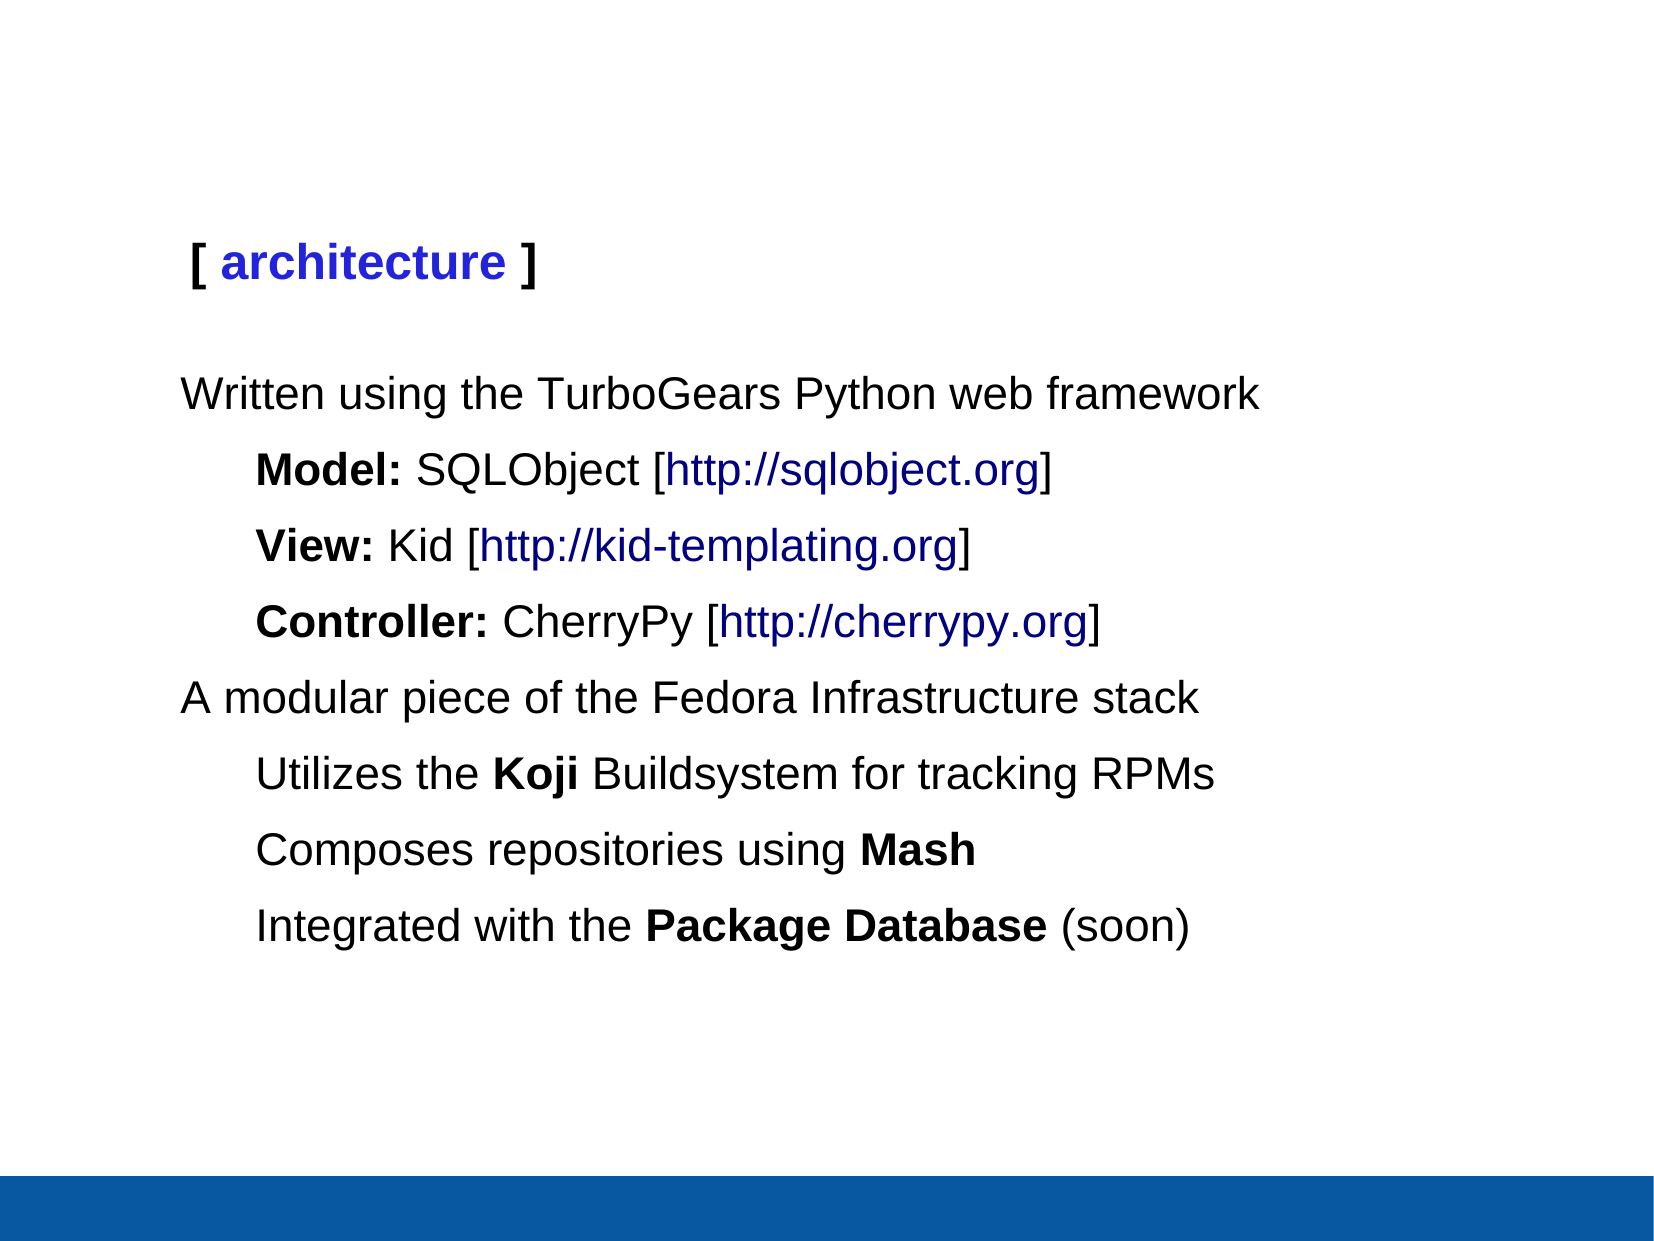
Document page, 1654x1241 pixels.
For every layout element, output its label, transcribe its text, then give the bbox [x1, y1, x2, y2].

picture [0, 1176, 1654, 1241]
text_box [ architecture ] [189, 234, 538, 290]
text_box Written using the TurboGears Python web framework Model: SQLObject [http://sqlobject.org] View: Kid [http://kid-templating.org] Controller: CherryPy [http://cherrypy.org] A modular piece of the Fedora Infrastructure stack Utilizes the Koji Buildsystem for tracking RPMs Composes repositories using Mash Integrated with the Package Database (soon) [180, 367, 1549, 952]
